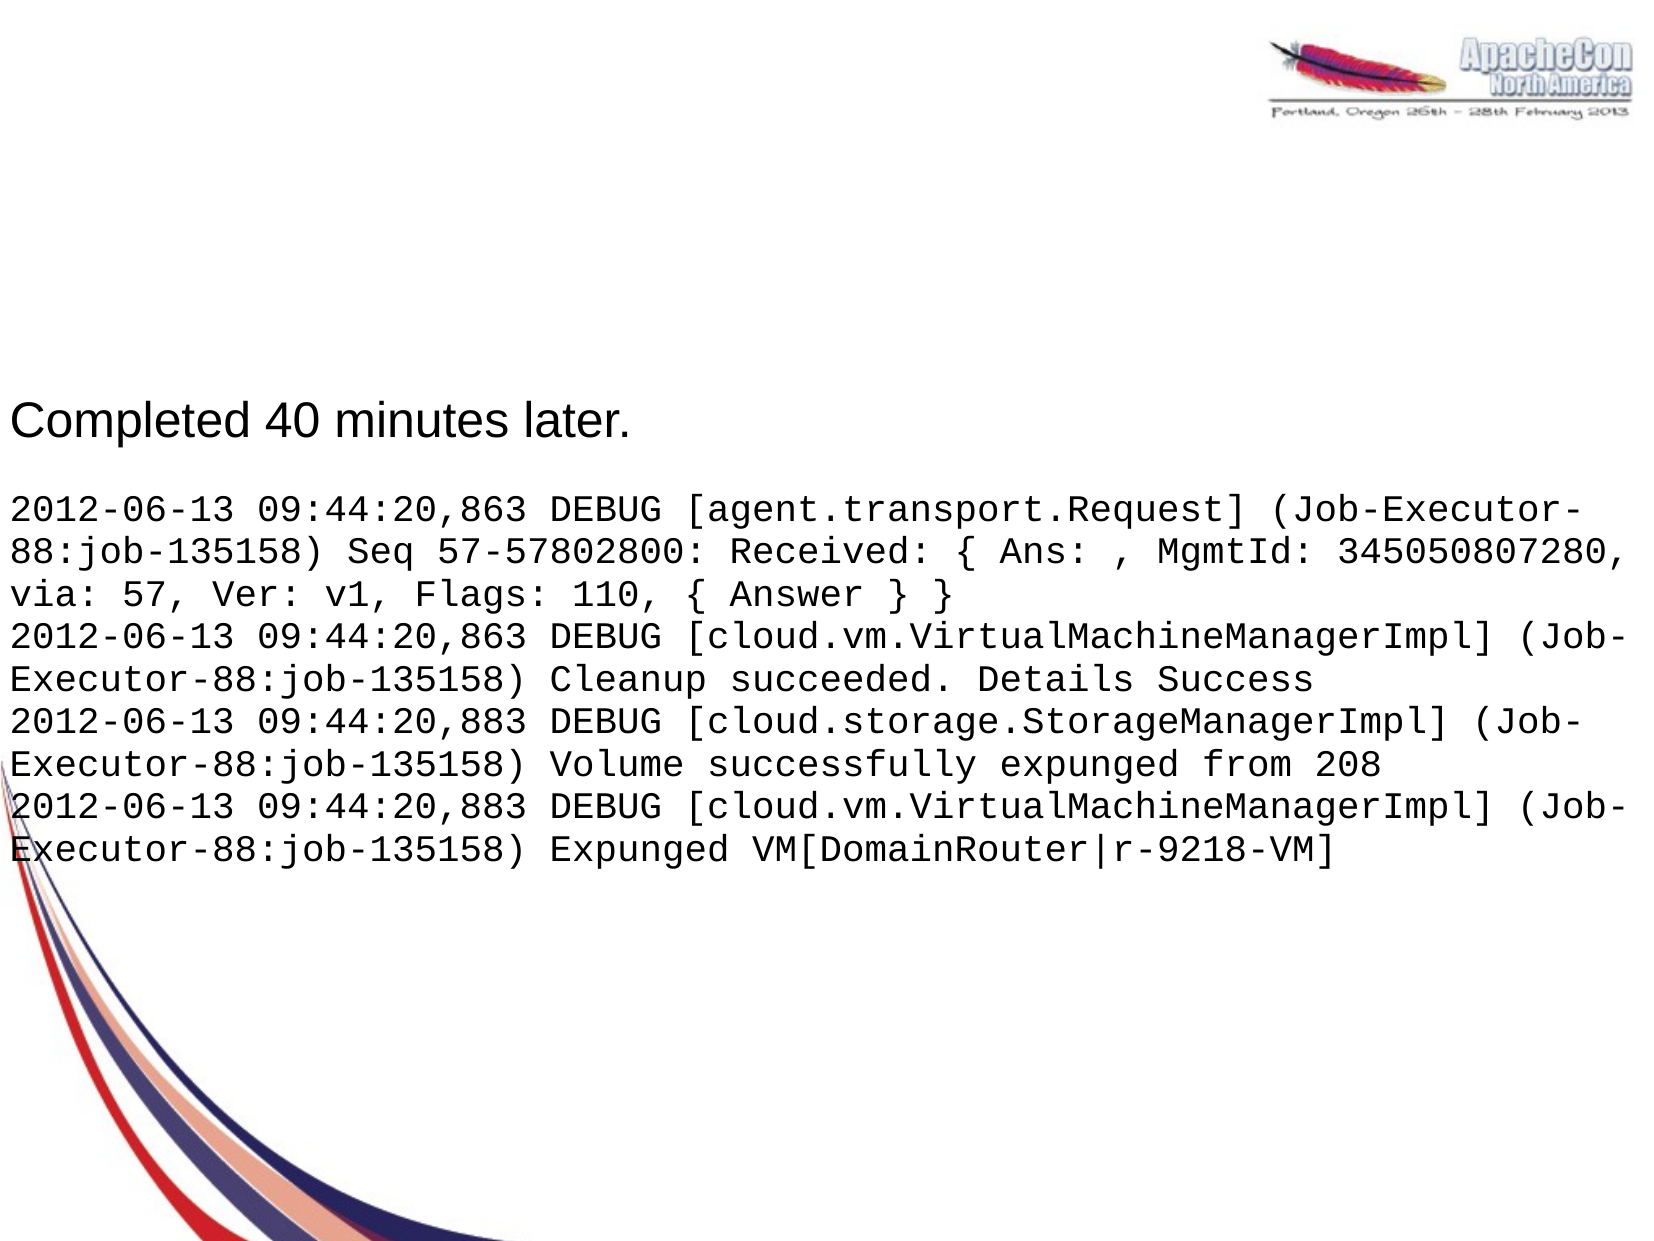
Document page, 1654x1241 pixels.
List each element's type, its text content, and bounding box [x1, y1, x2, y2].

text_box Completed 40 minutes later. 2012-06-13 09:44:20,863 DEBUG [agent.transport.Request] (Job-Executor-88:job-135158) Seq 57-57802800: Received: { Ans: , MgmtId: 345050807280, via: 57, Ver: v1, Flags: 110, { Answer } } 2012-06-13 09:44:20,863 DEBUG [cloud.vm.VirtualMachineManagerImpl] (Job-Executor-88:job-135158) Cleanup succeeded. Details Success 2012-06-13 09:44:20,883 DEBUG [cloud.storage.StorageManagerImpl] (Job-Executor-88:job-135158) Volume successfully expunged from 208 2012-06-13 09:44:20,883 DEBUG [cloud.vm.VirtualMachineManagerImpl] (Job-Executor-88:job-135158) Expunged VM[DomainRouter|r-9218-VM] [0, 384, 1654, 863]
picture [0, 863, 1654, 1241]
picture [0, 0, 1654, 384]
